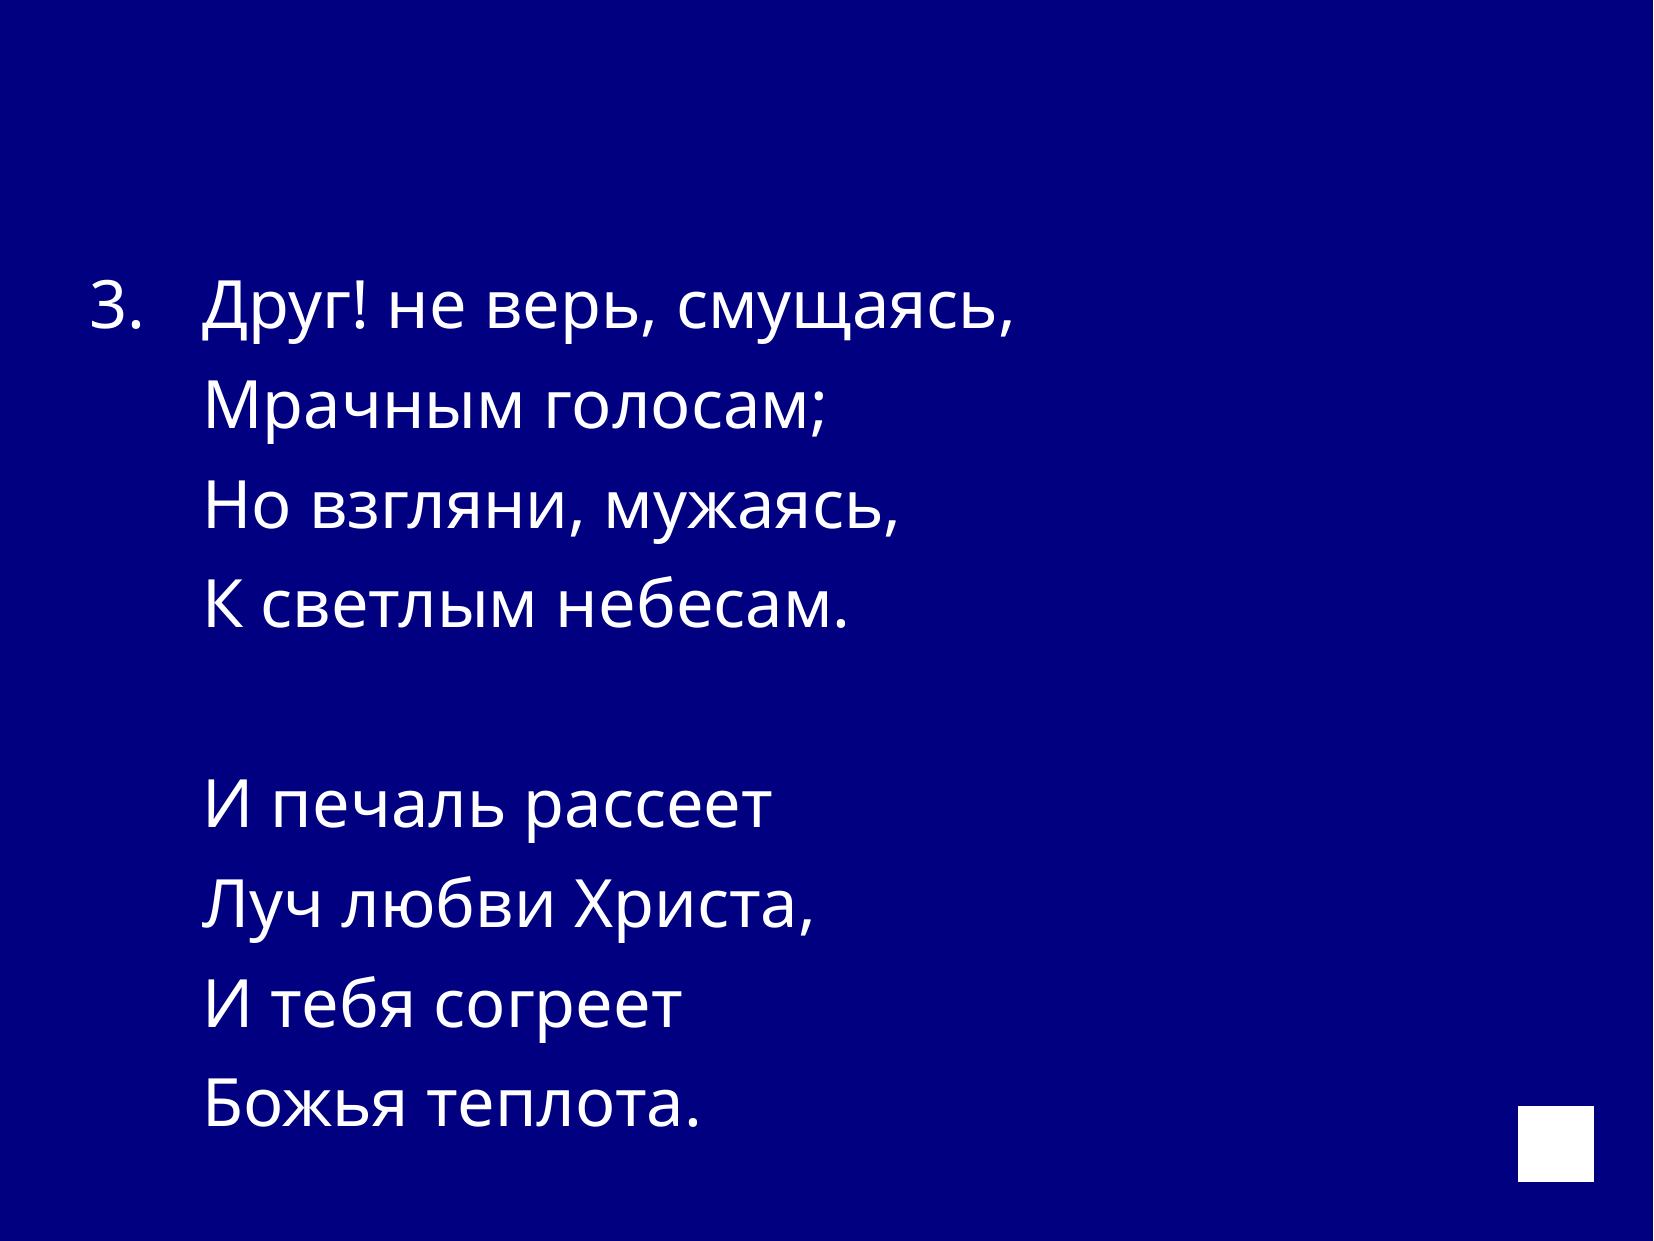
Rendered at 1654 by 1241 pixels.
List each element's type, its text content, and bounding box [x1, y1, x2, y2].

text_box [1518, 1106, 1594, 1182]
text_box 3. Друг! не верь, смущаясь, Мрачным голосам; Но взгляни, мужаясь, К светлым небесам. И печаль рассеет Луч любви Христа, И тебя согреет Божья теплота. [75, 150, 1576, 1163]
